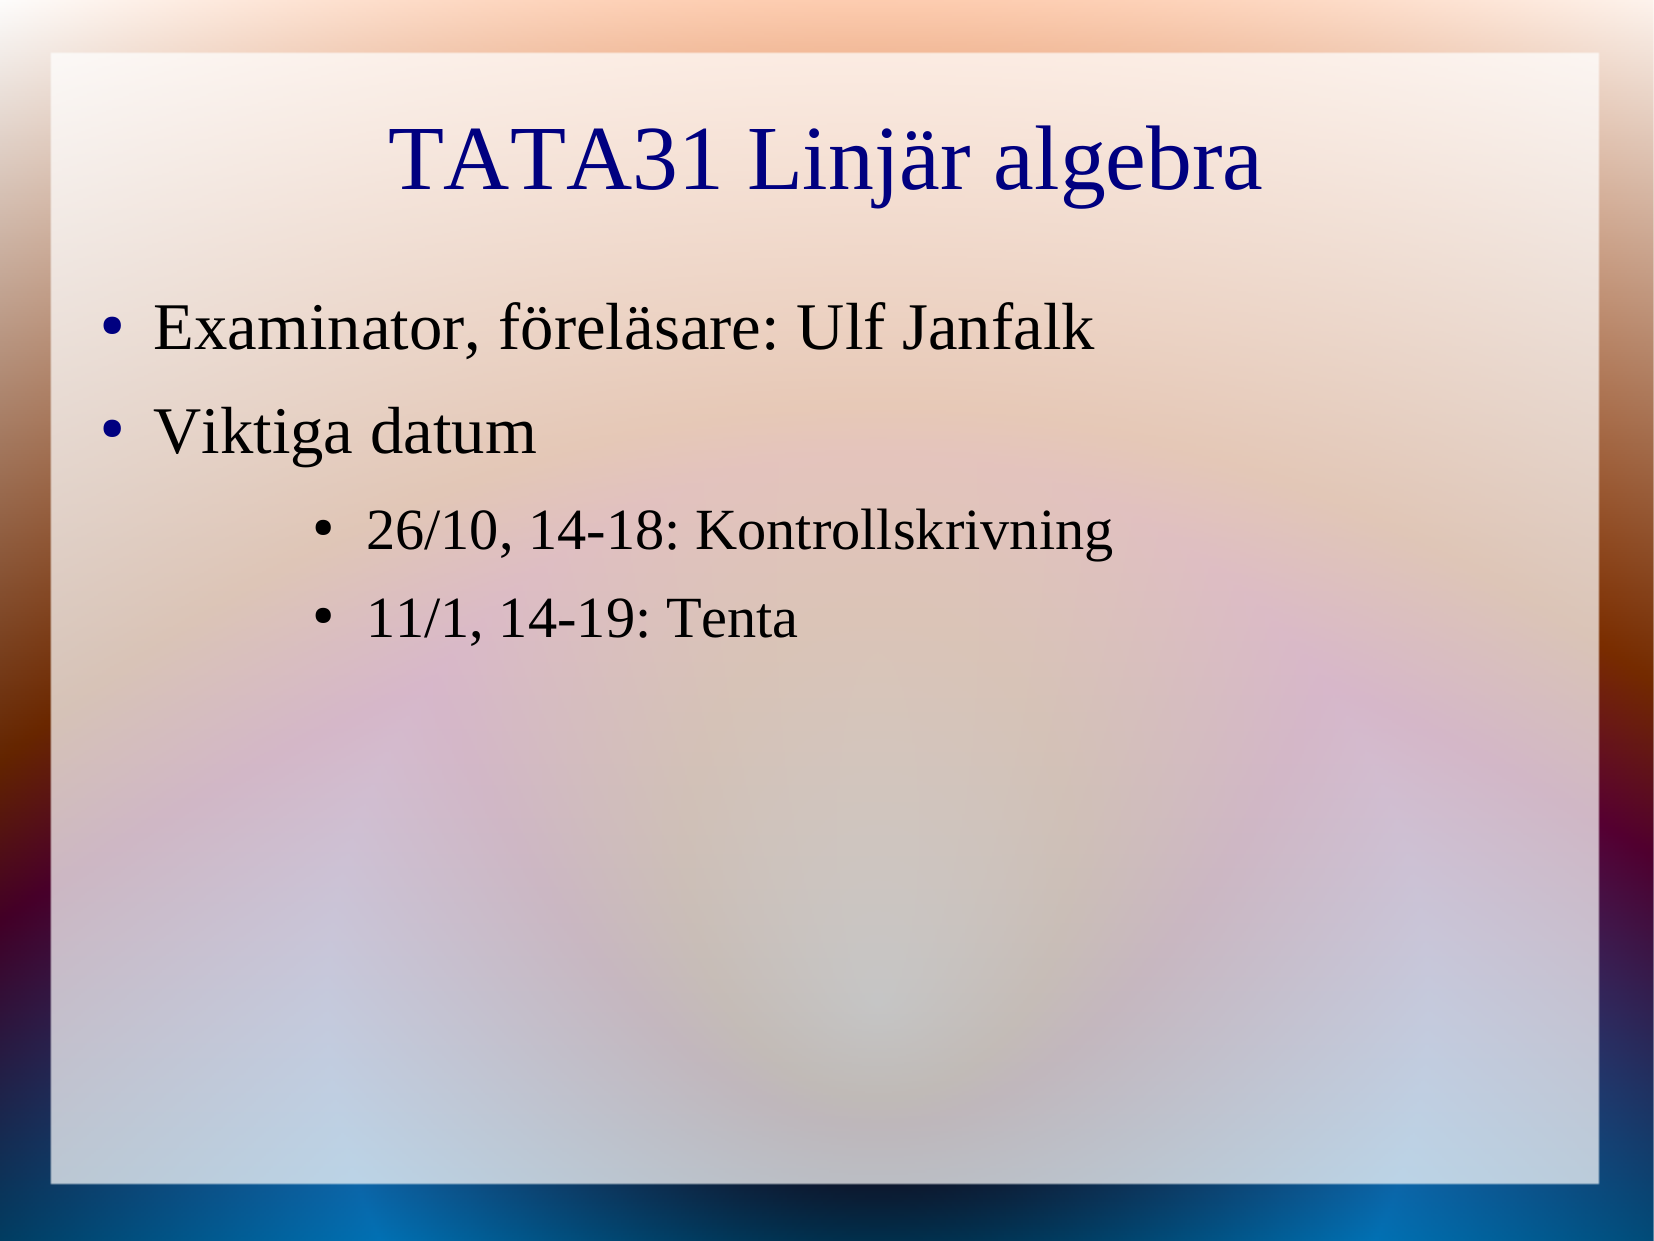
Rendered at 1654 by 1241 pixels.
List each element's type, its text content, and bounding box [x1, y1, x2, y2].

title TATA31 Linjär algebra [82, 62, 1571, 256]
list Examinator, föreläsare: Ulf Janfalk Viktiga datum 26/10, 14-18: Kontrollskrivning 11/1, 14-19: Tenta [82, 290, 1571, 1019]
picture [0, 0, 1654, 1241]
